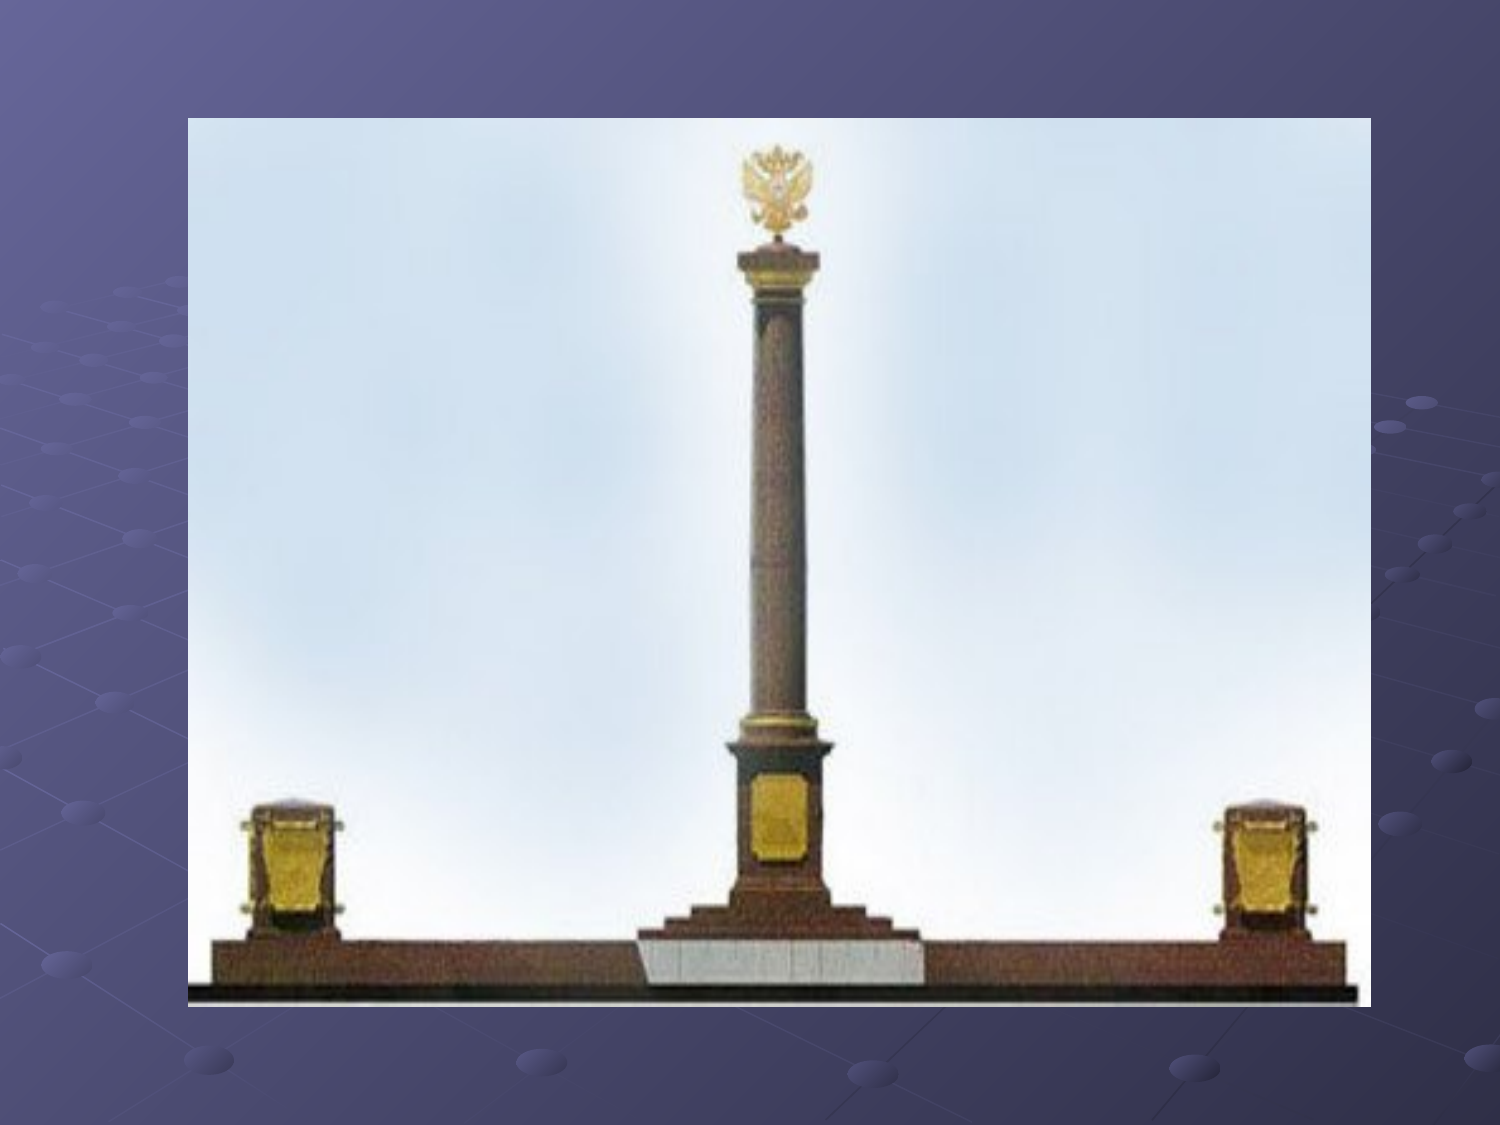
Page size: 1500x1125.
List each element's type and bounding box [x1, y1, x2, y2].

picture [188, 118, 1371, 1007]
